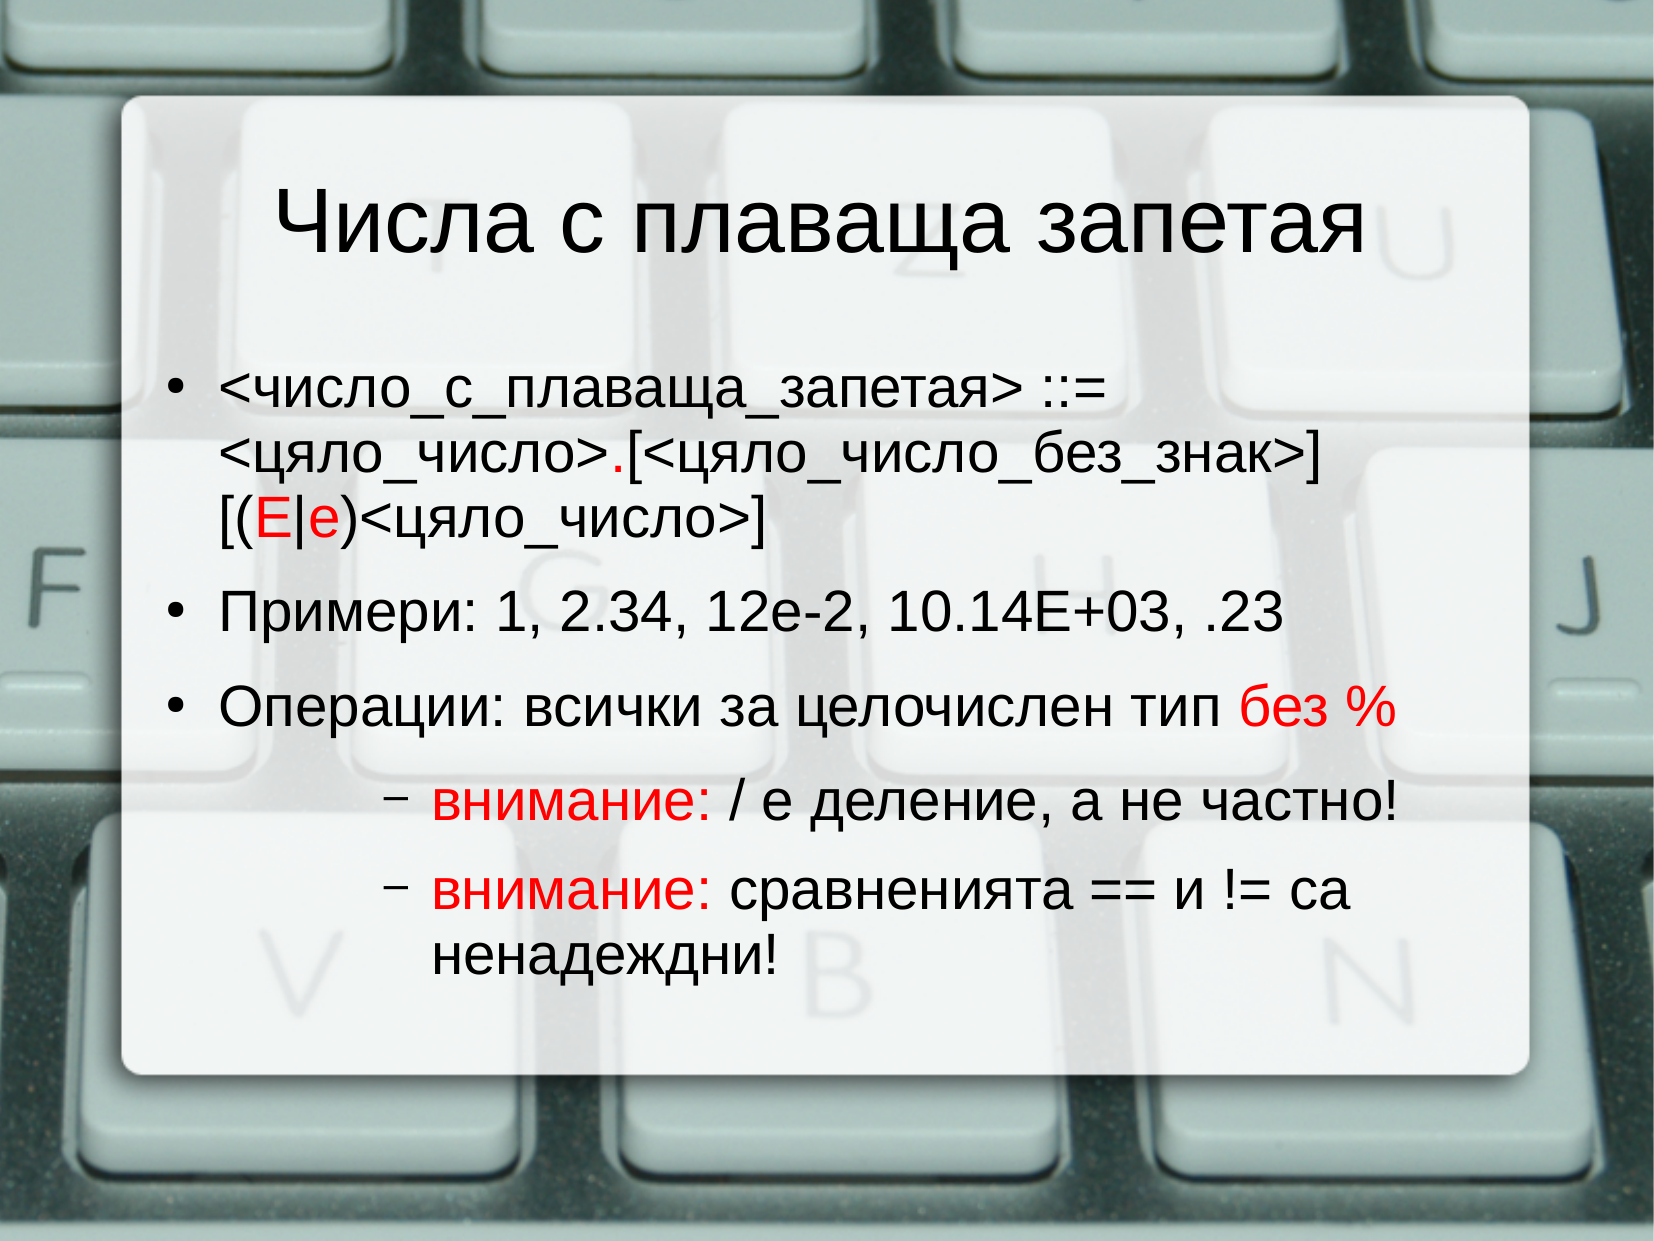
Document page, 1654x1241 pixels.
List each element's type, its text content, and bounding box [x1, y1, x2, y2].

title Числа с плаваща запетая [135, 117, 1506, 325]
picture [0, 0, 1654, 1241]
list <число_с_плаваща_запетая> ::= <цяло_число>.[<цяло_число_без_знак>] [(E|e)<цяло_число>] Примери: 1, 2.34, 12e-2, 10.14E+03, .23 Операции: всички за целочислен тип без % внимание: / е деление, а не частно! внимание: сравненията == и != са ненадеждни! [147, 354, 1506, 1074]
